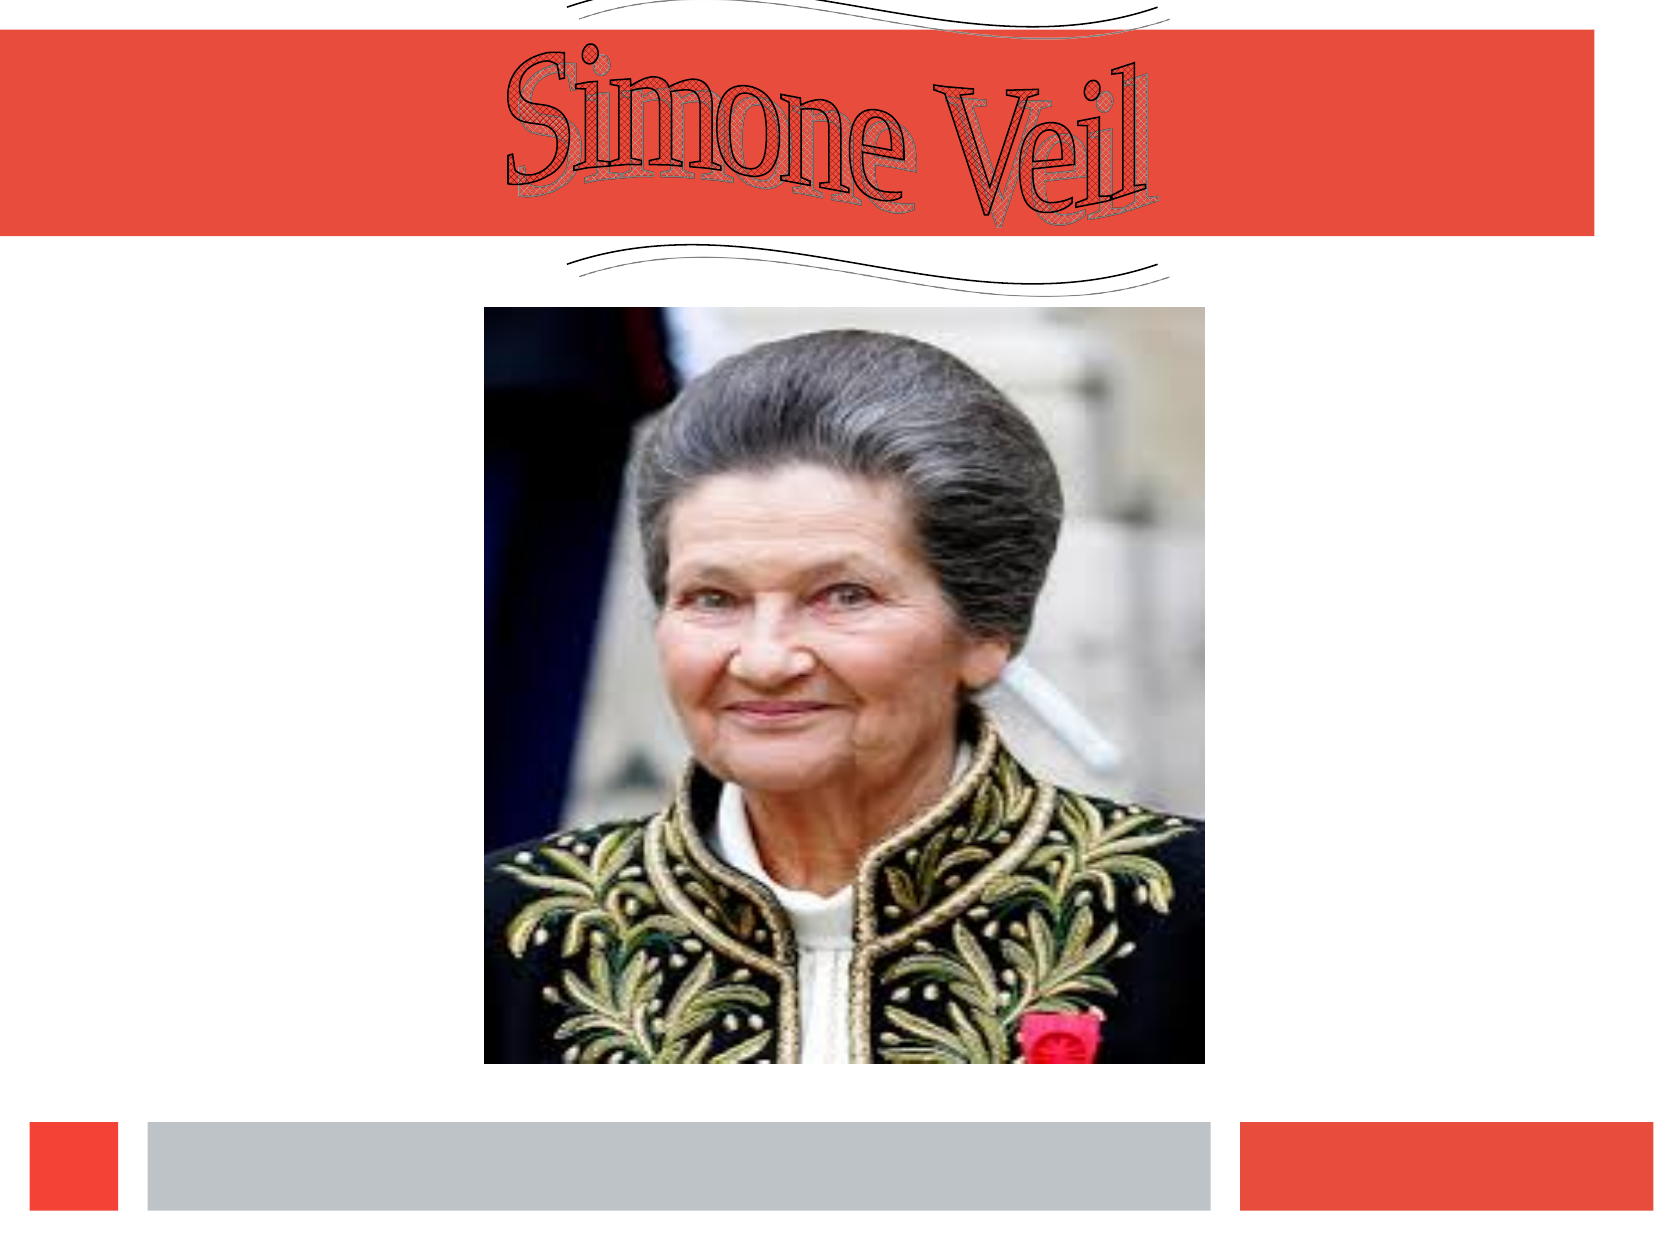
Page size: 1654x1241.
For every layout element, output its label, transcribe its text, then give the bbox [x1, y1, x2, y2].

text_box Simone Veil [507, 52, 570, 185]
text_box Simone Veil [573, 76, 721, 171]
text_box Simone Veil [849, 109, 905, 201]
text_box Simone Veil [582, 44, 599, 64]
text_box Simone Veil [716, 85, 780, 177]
text_box Simone Veil [781, 94, 849, 193]
text_box Simone Veil [1075, 62, 1146, 208]
text_box Simone Veil [1019, 122, 1075, 213]
picture [484, 307, 1205, 1064]
text_box Simone Veil [933, 85, 1039, 215]
text_box Simone Veil [1084, 80, 1100, 101]
